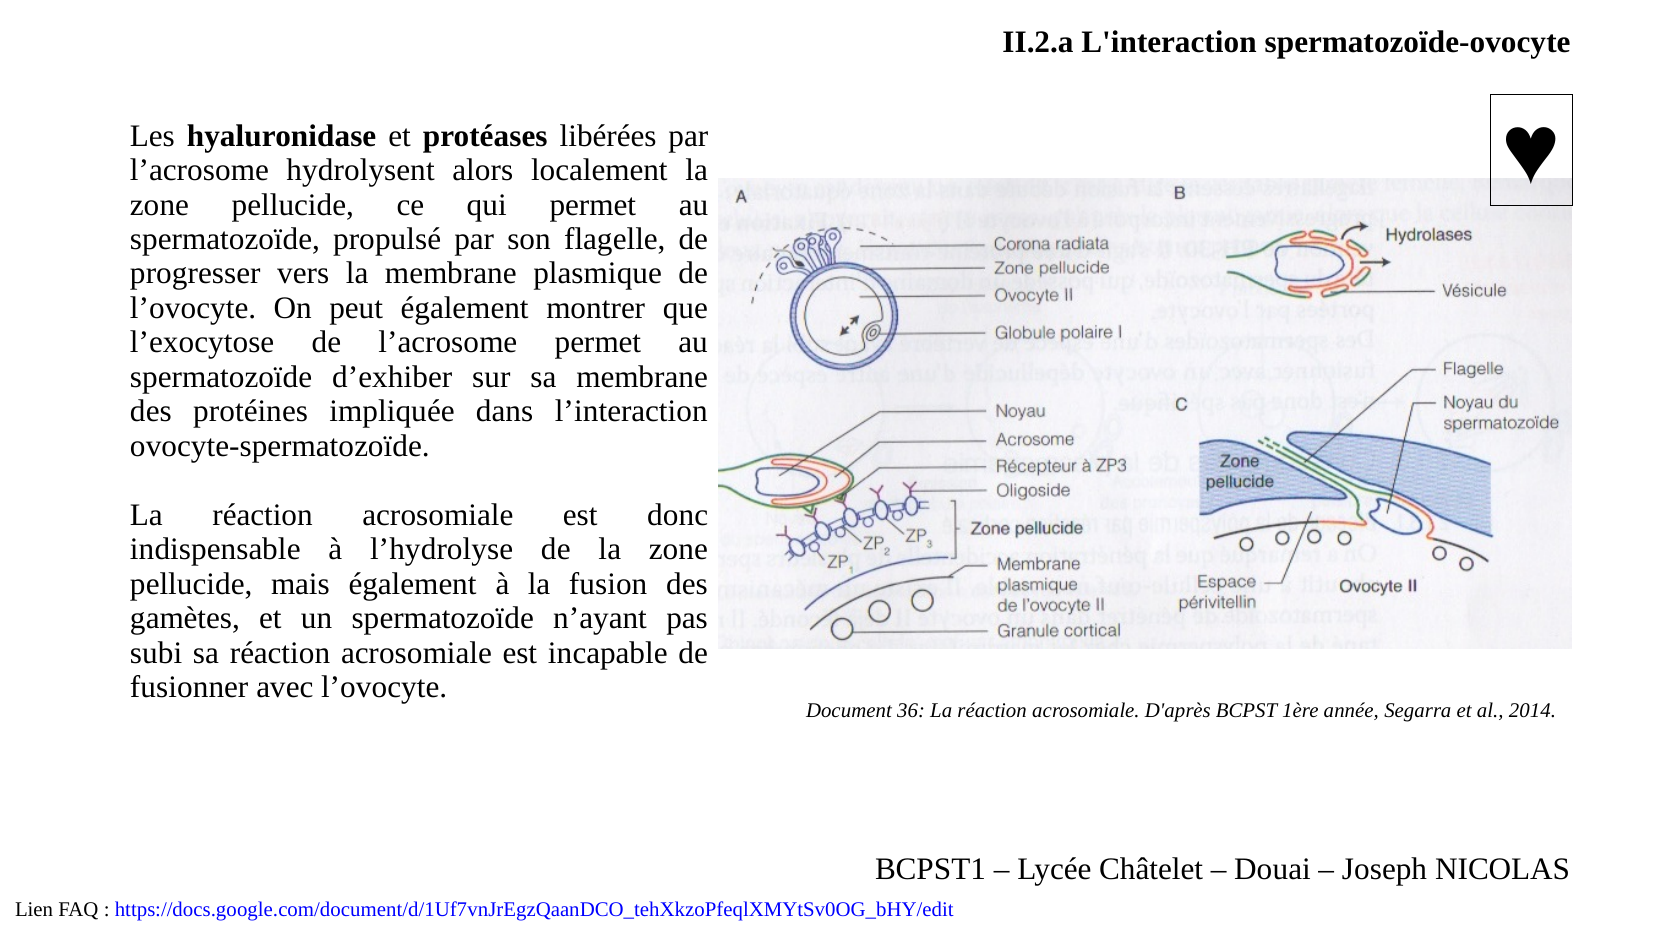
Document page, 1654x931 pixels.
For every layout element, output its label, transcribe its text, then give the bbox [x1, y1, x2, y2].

text_box Les hyaluronidase et protéases libérées par l’acrosome hydrolysent alors localement la zone pellucide, ce qui permet au spermatozoïde, propulsé par son flagelle, de progresser vers la membrane plasmique de l’ovocyte. On peut également montrer que l’exocytose de l’acrosome permet au spermatozoïde d’exhiber sur sa membrane des protéines impliquée dans l’interaction ovocyte-spermatozoïde. La réaction acrosomiale est donc indispensable à l’hydrolyse de la zone pellucide, mais également à la fusion des gamètes, et un spermatozoïde n’ayant pas subi sa réaction acrosomiale est incapable de fusionner avec l’ovocyte. [129, 118, 709, 705]
text_box BCPST1 – Lycée Châtelet – Douai – Joseph NICOLAS [637, 832, 1571, 905]
text_box Lien FAQ : https://docs.google.com/document/d/1Uf7vnJrEgzQaanDCO_tehXkzoPfeqlXMYtSv0OG_bHY/edit [0, 897, 993, 931]
text_box Document 36: La réaction acrosomiale. D'après BCPST 1ère année, Segarra et al., 2014. [797, 652, 1565, 768]
text_box II.2.a L'interaction spermatozoïde-ovocyte [165, 5, 1572, 78]
text_box ♥ [1490, 94, 1573, 206]
picture [717, 177, 1573, 650]
